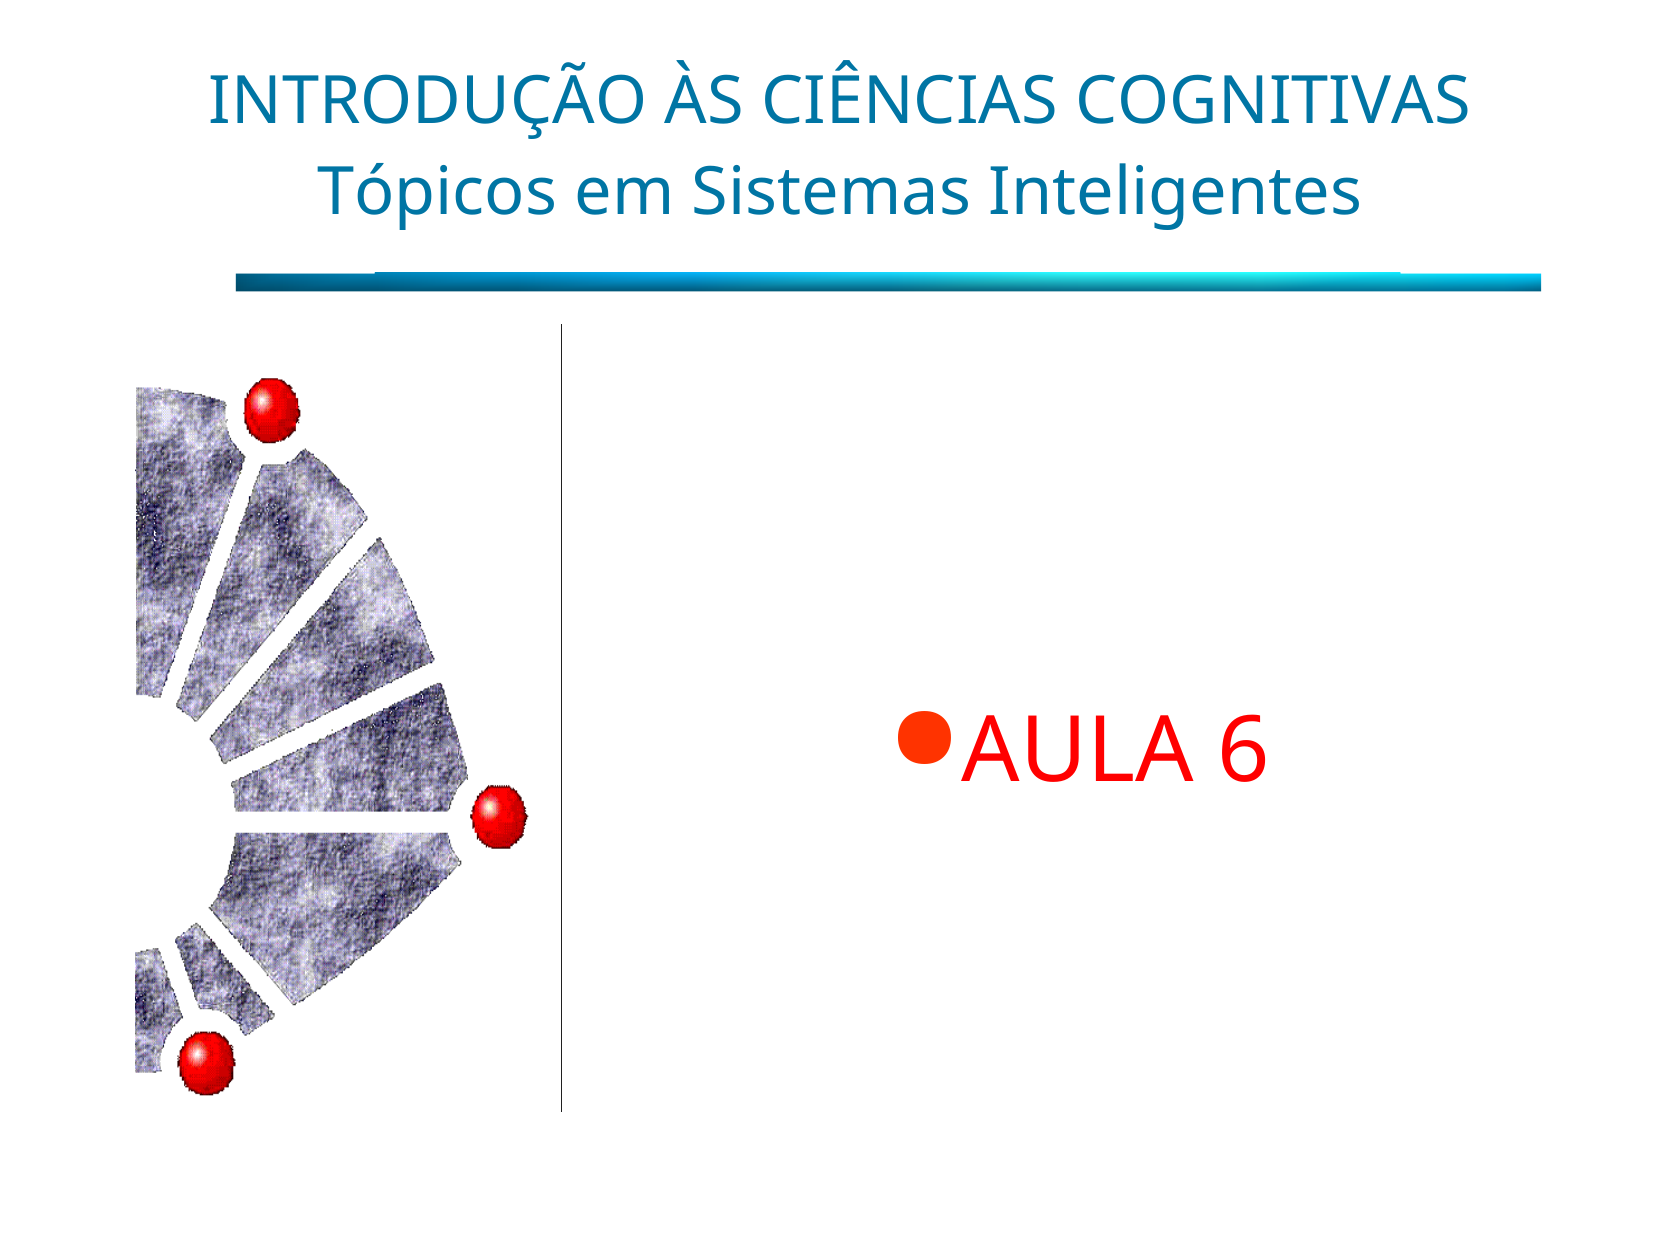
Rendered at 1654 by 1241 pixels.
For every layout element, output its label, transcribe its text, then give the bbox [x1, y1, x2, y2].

title INTRODUÇÃO ÀS CIÊNCIAS COGNITIVAS Tópicos em Sistemas Inteligentes [61, 35, 1620, 250]
picture [125, 272, 1654, 295]
chart [135, 324, 562, 1112]
subtitle AULA 6 [553, 309, 1534, 1182]
